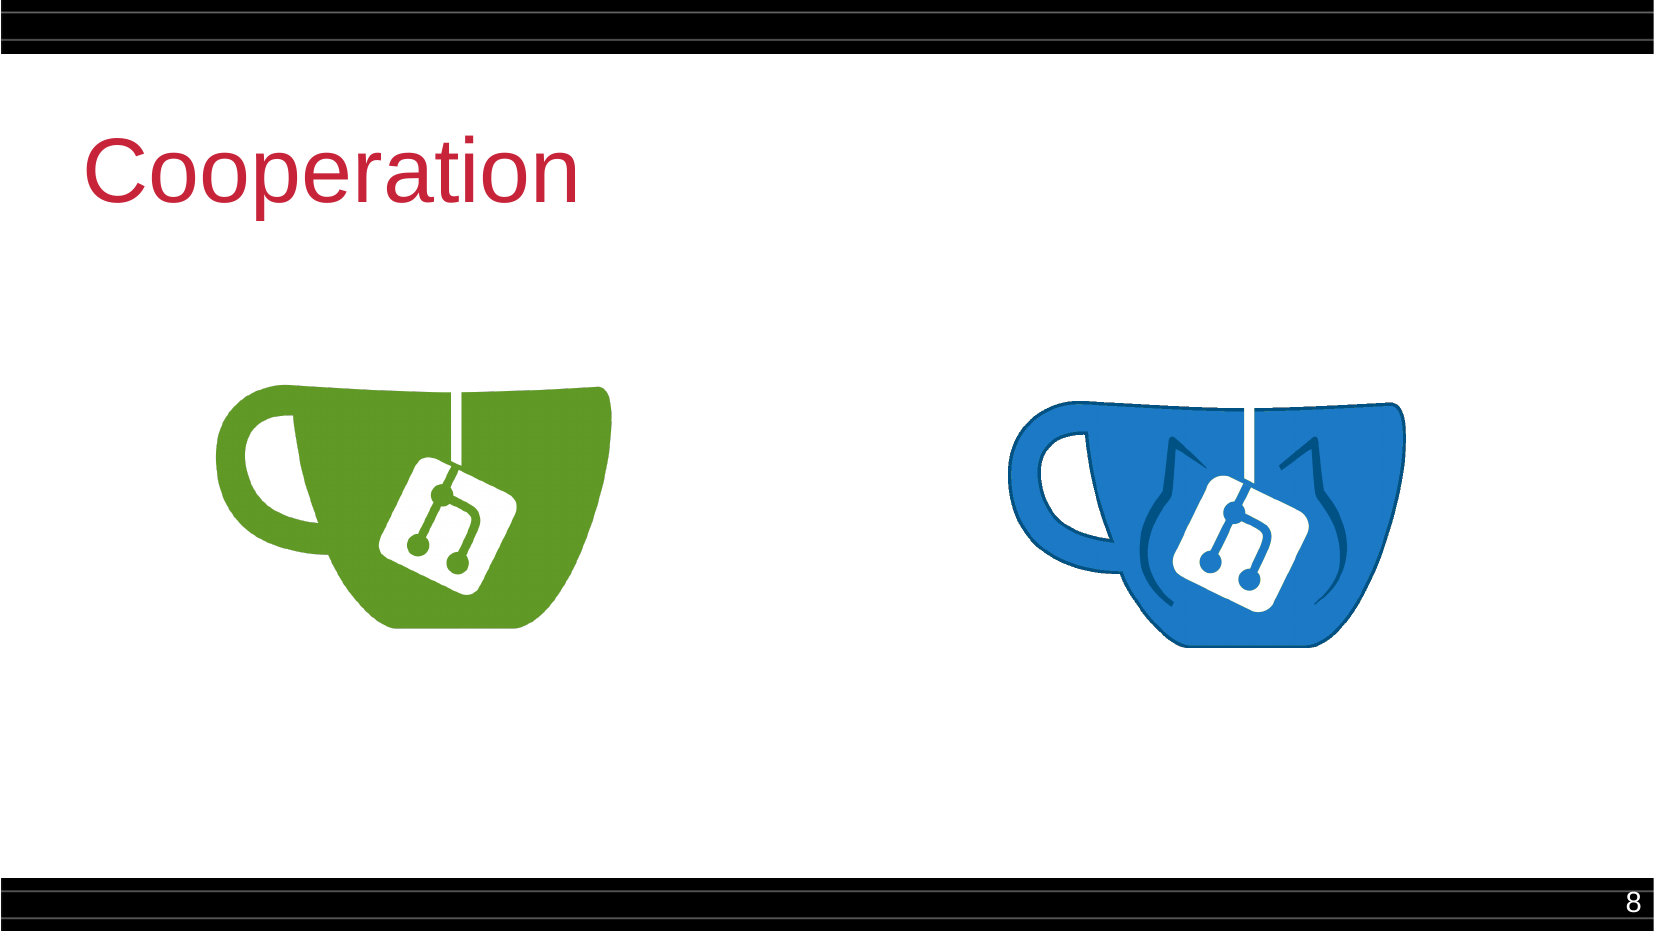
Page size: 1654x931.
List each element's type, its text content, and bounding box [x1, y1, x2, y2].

picture [1, 0, 1654, 54]
title Cooperation [82, 92, 1571, 249]
picture [1008, 401, 1406, 648]
picture [1, 878, 1654, 931]
picture [212, 295, 615, 697]
